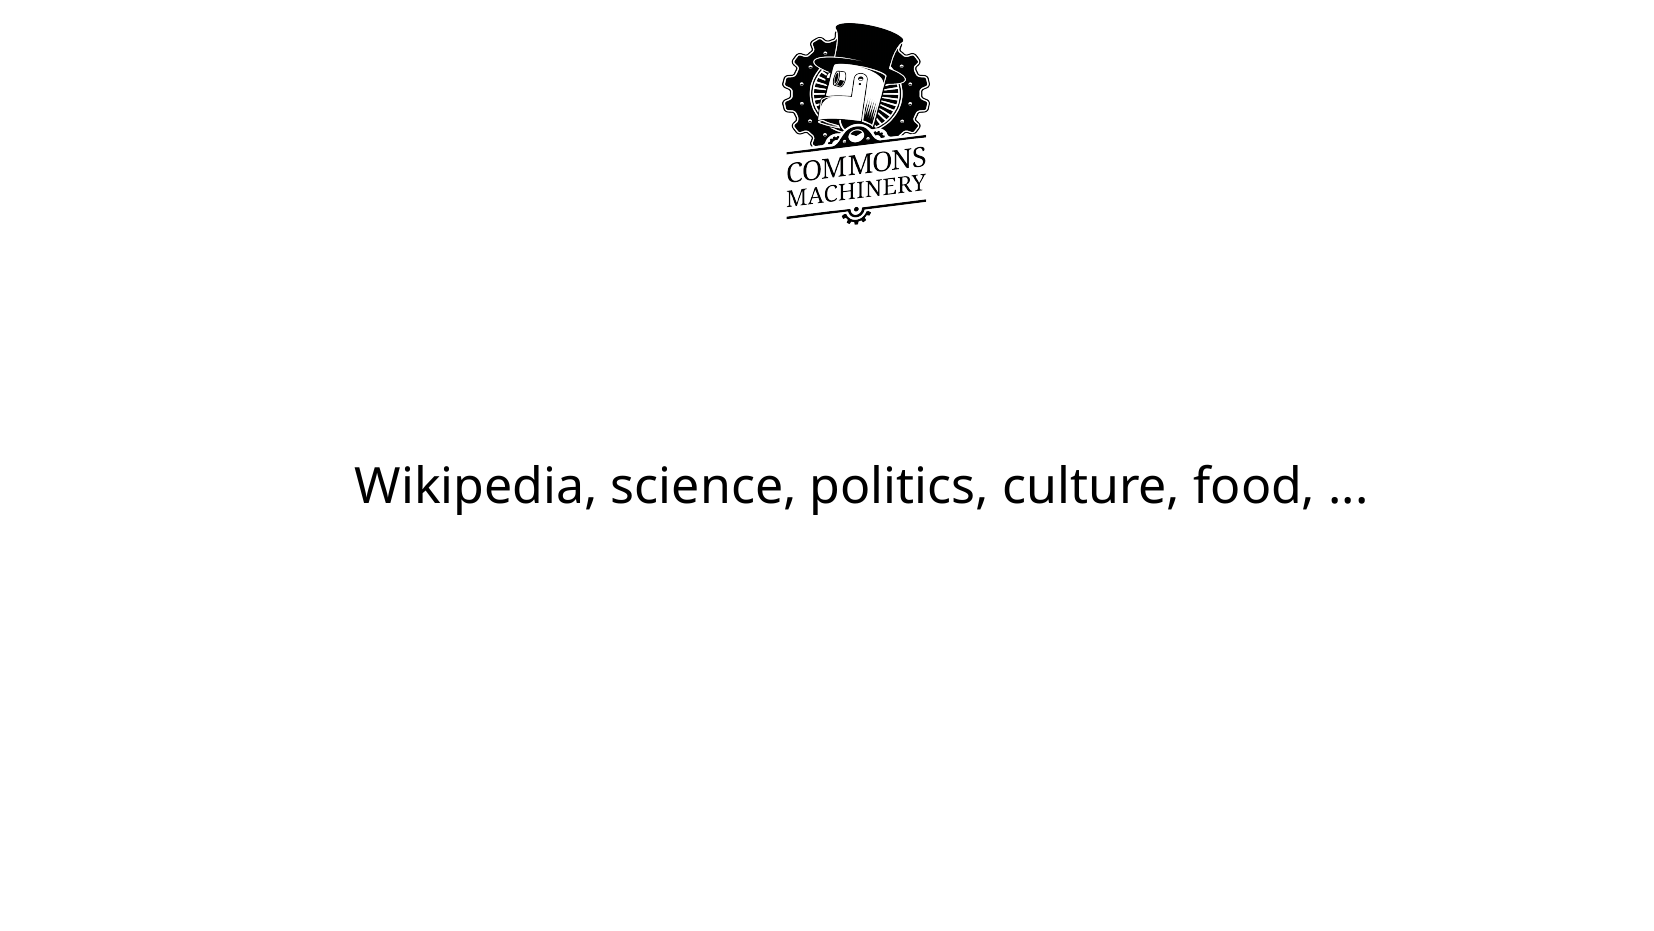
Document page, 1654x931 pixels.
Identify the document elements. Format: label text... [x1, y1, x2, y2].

list Wikipedia, science, politics, culture, food, ... [82, 269, 1571, 810]
picture [782, 23, 930, 225]
